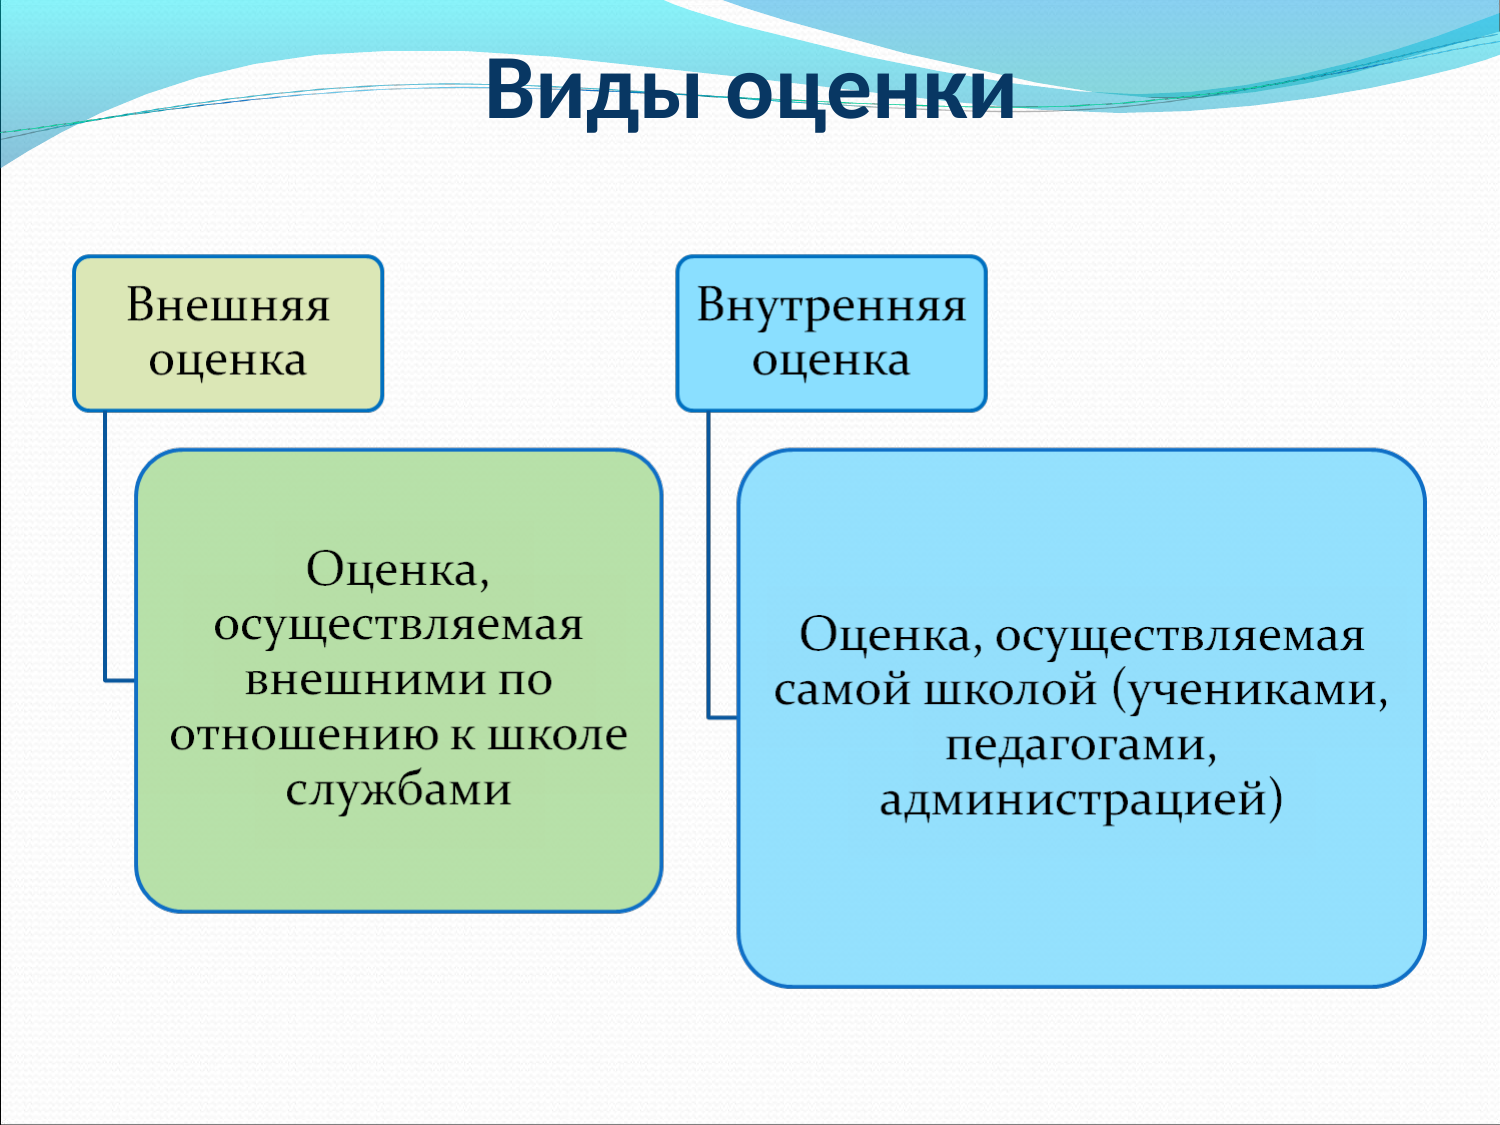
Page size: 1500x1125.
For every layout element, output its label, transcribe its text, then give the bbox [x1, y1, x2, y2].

text_box [71, 147, 1435, 1096]
picture [0, 0, 1500, 1125]
title Виды оценки [76, 19, 1427, 138]
